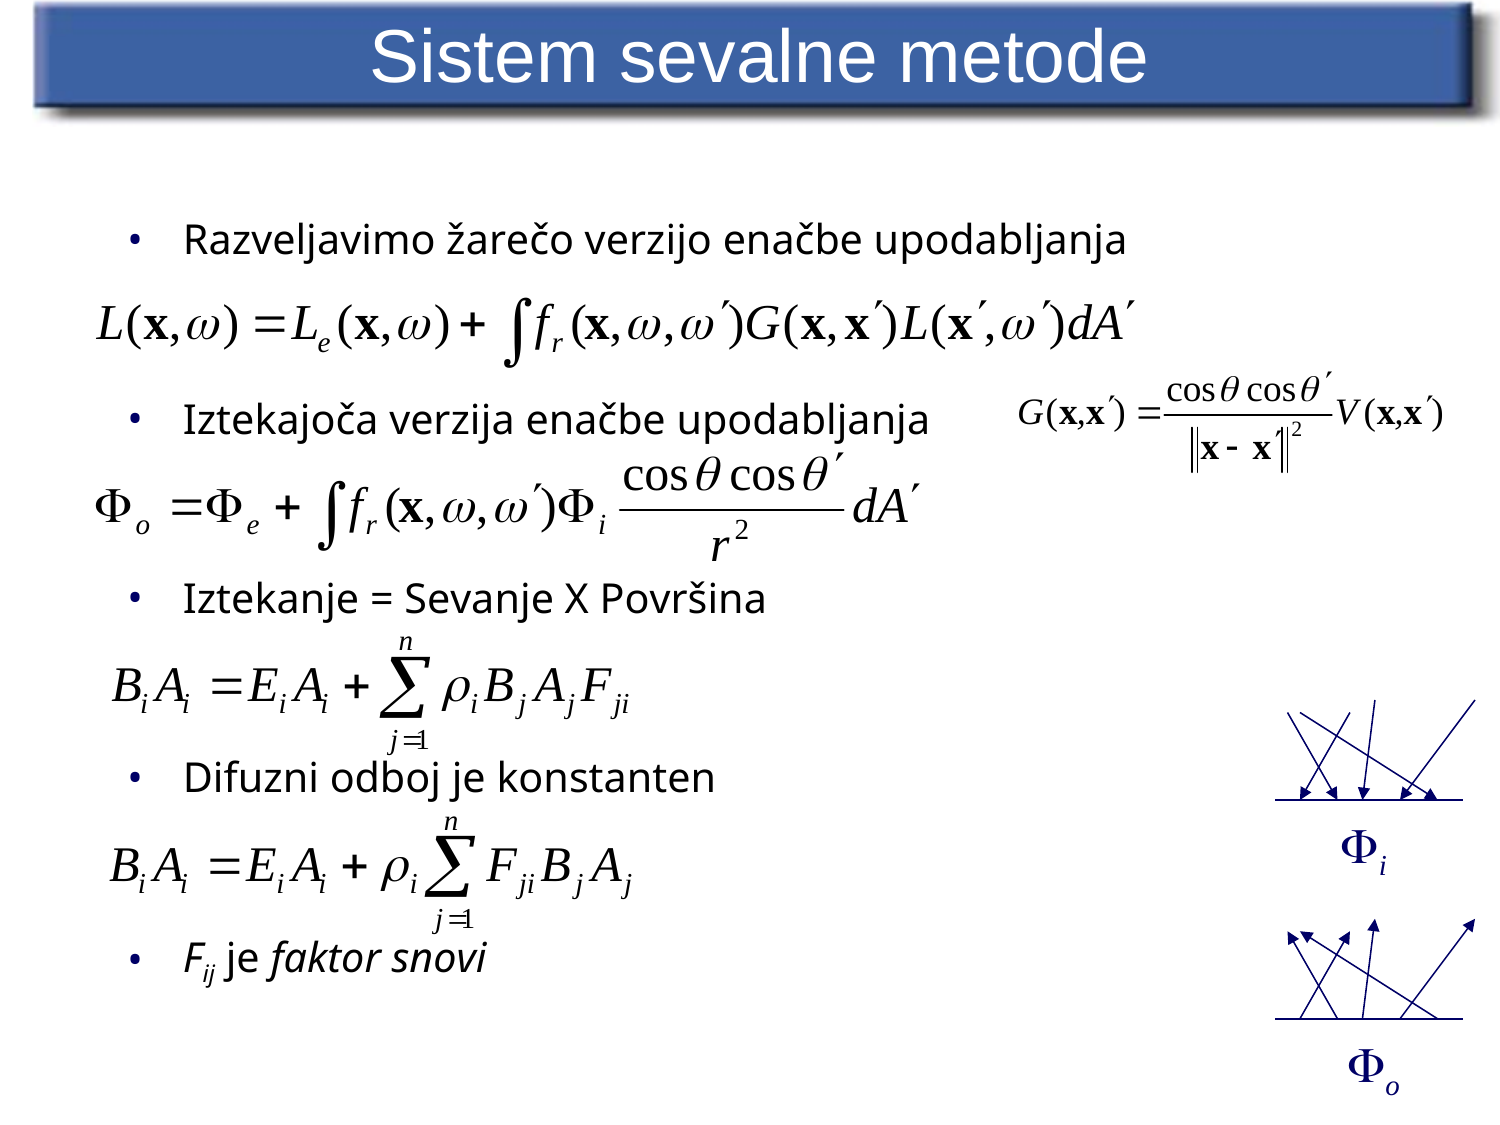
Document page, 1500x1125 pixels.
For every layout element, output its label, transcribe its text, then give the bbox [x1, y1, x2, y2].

text_box i [1325, 805, 1402, 890]
list Razveljavimo žarečo verzijo enačbe upodabljanja Iztekajoča verzija enačbe upodabljanja Iztekanje = Sevanje X Površina Difuzni odboj je konstanten Fij je faktor snovi [112, 205, 1388, 365]
title Sistem sevalne metode [122, 0, 1398, 106]
picture [32, 0, 1500, 127]
chart [87, 280, 1449, 481]
chart [99, 797, 646, 944]
list Razveljavimo žarečo verzijo enačbe upodabljanja Iztekajoča verzija enačbe upodabljanja Iztekanje = Sevanje X Površina Difuzni odboj je konstanten Fij je faktor snovi [112, 373, 1388, 1004]
chart [102, 618, 644, 764]
text_box o [1332, 1024, 1415, 1109]
chart [87, 443, 925, 573]
